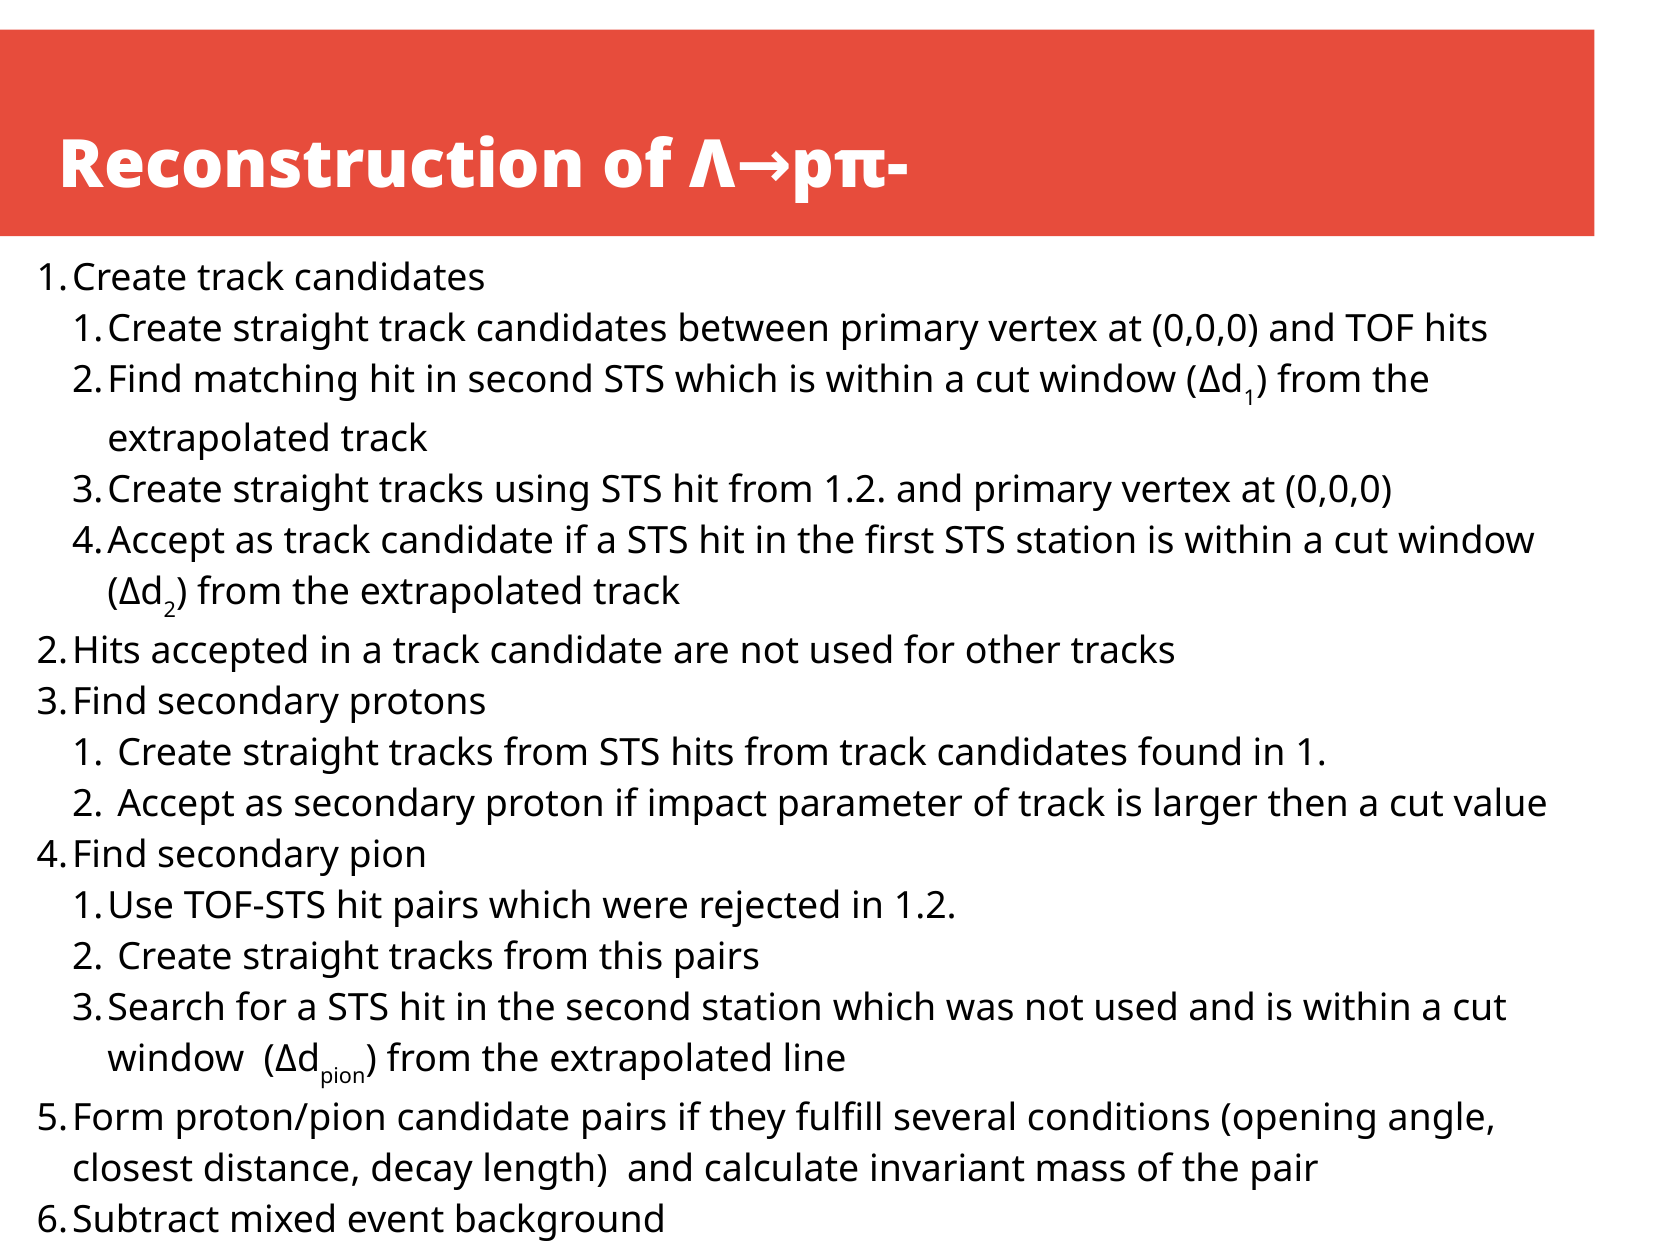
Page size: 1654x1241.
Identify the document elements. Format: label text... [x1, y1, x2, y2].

title Reconstruction of Λ→pπ- [59, 59, 1595, 207]
text_box Create track candidates Create straight track candidates between primary vertex at (0,0,0) and TOF hits Find matching hit in second STS which is within a cut window (Δd1) from the extrapolated track Create straight tracks using STS hit from 1.2. and primary vertex at (0,0,0) Accept as track candidate if a STS hit in the first STS station is within a cut window (Δd2) from the extrapolated track Hits accepted in a track candidate are not used for other tracks Find secondary protons Create straight tracks from STS hits from track candidates found in 1. Accept as secondary proton if impact parameter of track is larger then a cut value Find secondary pion Use TOF-STS hit pairs which were rejected in 1.2. Create straight tracks from this pairs Search for a STS hit in the second station which was not used and is within a cut window (Δdpion) from the extrapolated line Form proton/pion candidate pairs if they fulfill several conditions (opening angle, closest distance, decay length) and calculate invariant mass of the pair Subtract mixed event background [21, 243, 1637, 1134]
